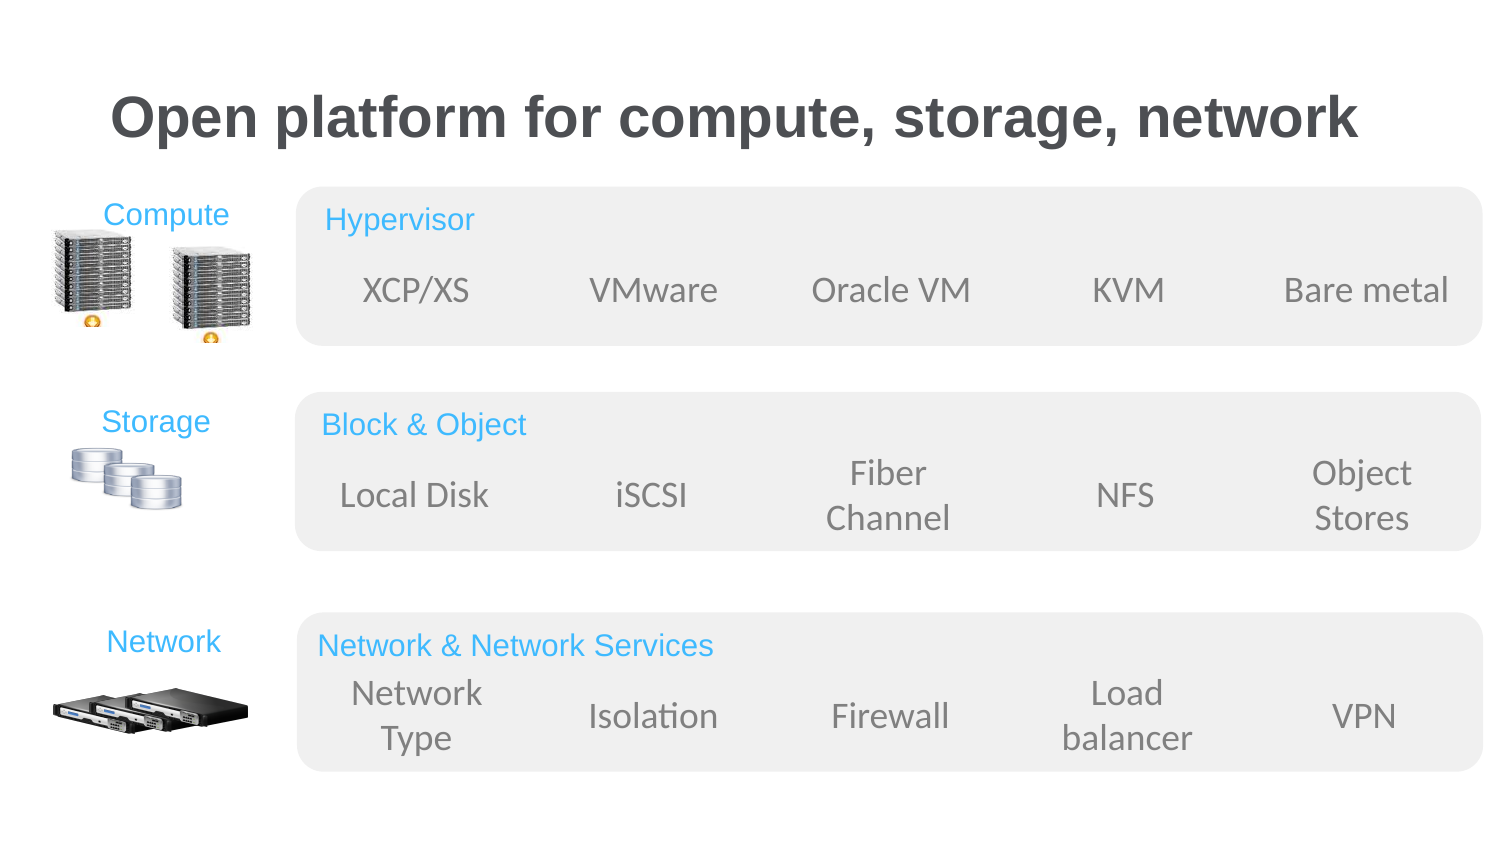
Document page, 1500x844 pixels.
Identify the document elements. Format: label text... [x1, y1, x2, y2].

text_box Load balancer [1016, 680, 1239, 746]
text_box iSCSI [540, 459, 763, 526]
text_box Network [91, 614, 237, 667]
text_box NFS [1014, 459, 1237, 526]
text_box Network Type [305, 680, 528, 746]
text_box Object Stores [1251, 459, 1474, 526]
text_box [24, 613, 272, 773]
text_box VMware [542, 254, 766, 321]
text_box [296, 612, 1484, 772]
picture [39, 226, 144, 327]
text_box Local Disk [303, 459, 526, 526]
text_box XCP/XS [305, 254, 528, 321]
text_box Storage [86, 394, 227, 447]
picture [157, 243, 262, 343]
text_box [295, 186, 1483, 346]
text_box Block & Object [306, 396, 542, 450]
text_box Fiber Channel [777, 459, 1000, 526]
text_box Isolation [542, 680, 765, 746]
text_box VPN [1253, 680, 1476, 746]
text_box Compute [88, 186, 246, 239]
text_box Network & Network Services [302, 617, 730, 670]
text_box Bare metal [1255, 254, 1479, 321]
text_box Oracle VM [780, 254, 1003, 321]
text_box Firewall [779, 680, 1002, 746]
text_box [23, 185, 272, 346]
picture [53, 688, 248, 734]
text_box [23, 393, 272, 554]
title Open platform for compute, storage, network [95, 71, 1403, 135]
text_box [294, 391, 1482, 552]
picture [63, 444, 190, 513]
text_box Hypervisor [310, 191, 491, 244]
text_box KVM [1017, 254, 1241, 321]
